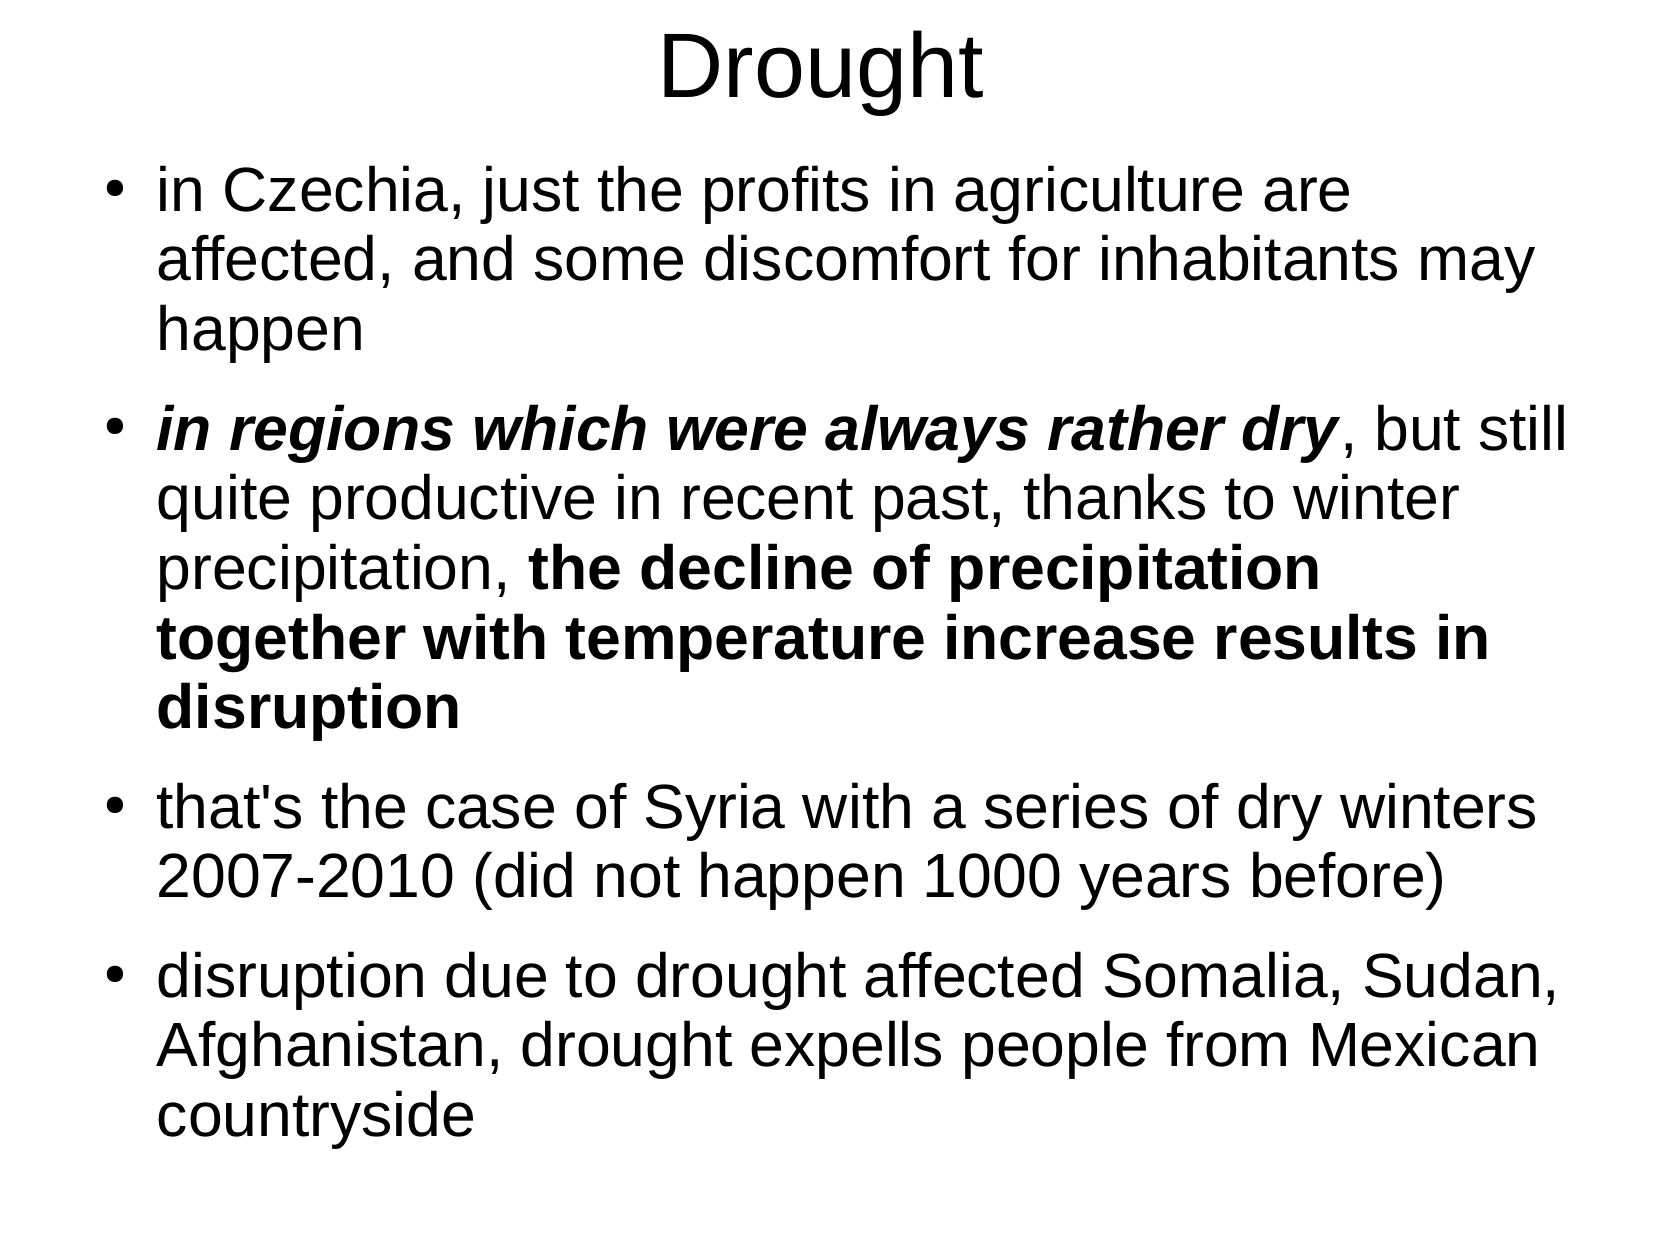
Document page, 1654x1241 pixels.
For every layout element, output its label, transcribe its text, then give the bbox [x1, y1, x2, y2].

list in Czechia, just the profits in agriculture are affected, and some discomfort for inhabitants may happen in regions which were always rather dry, but still quite productive in recent past, thanks to winter precipitation, the decline of precipitation together with temperature increase results in disruption that's the case of Syria with a series of dry winters 2007-2010 (did not happen 1000 years before) disruption due to drought affected Somalia, Sudan, Afghanistan, drought expells people from Mexican countryside [86, 154, 1575, 1216]
title Drought [82, 14, 1560, 118]
